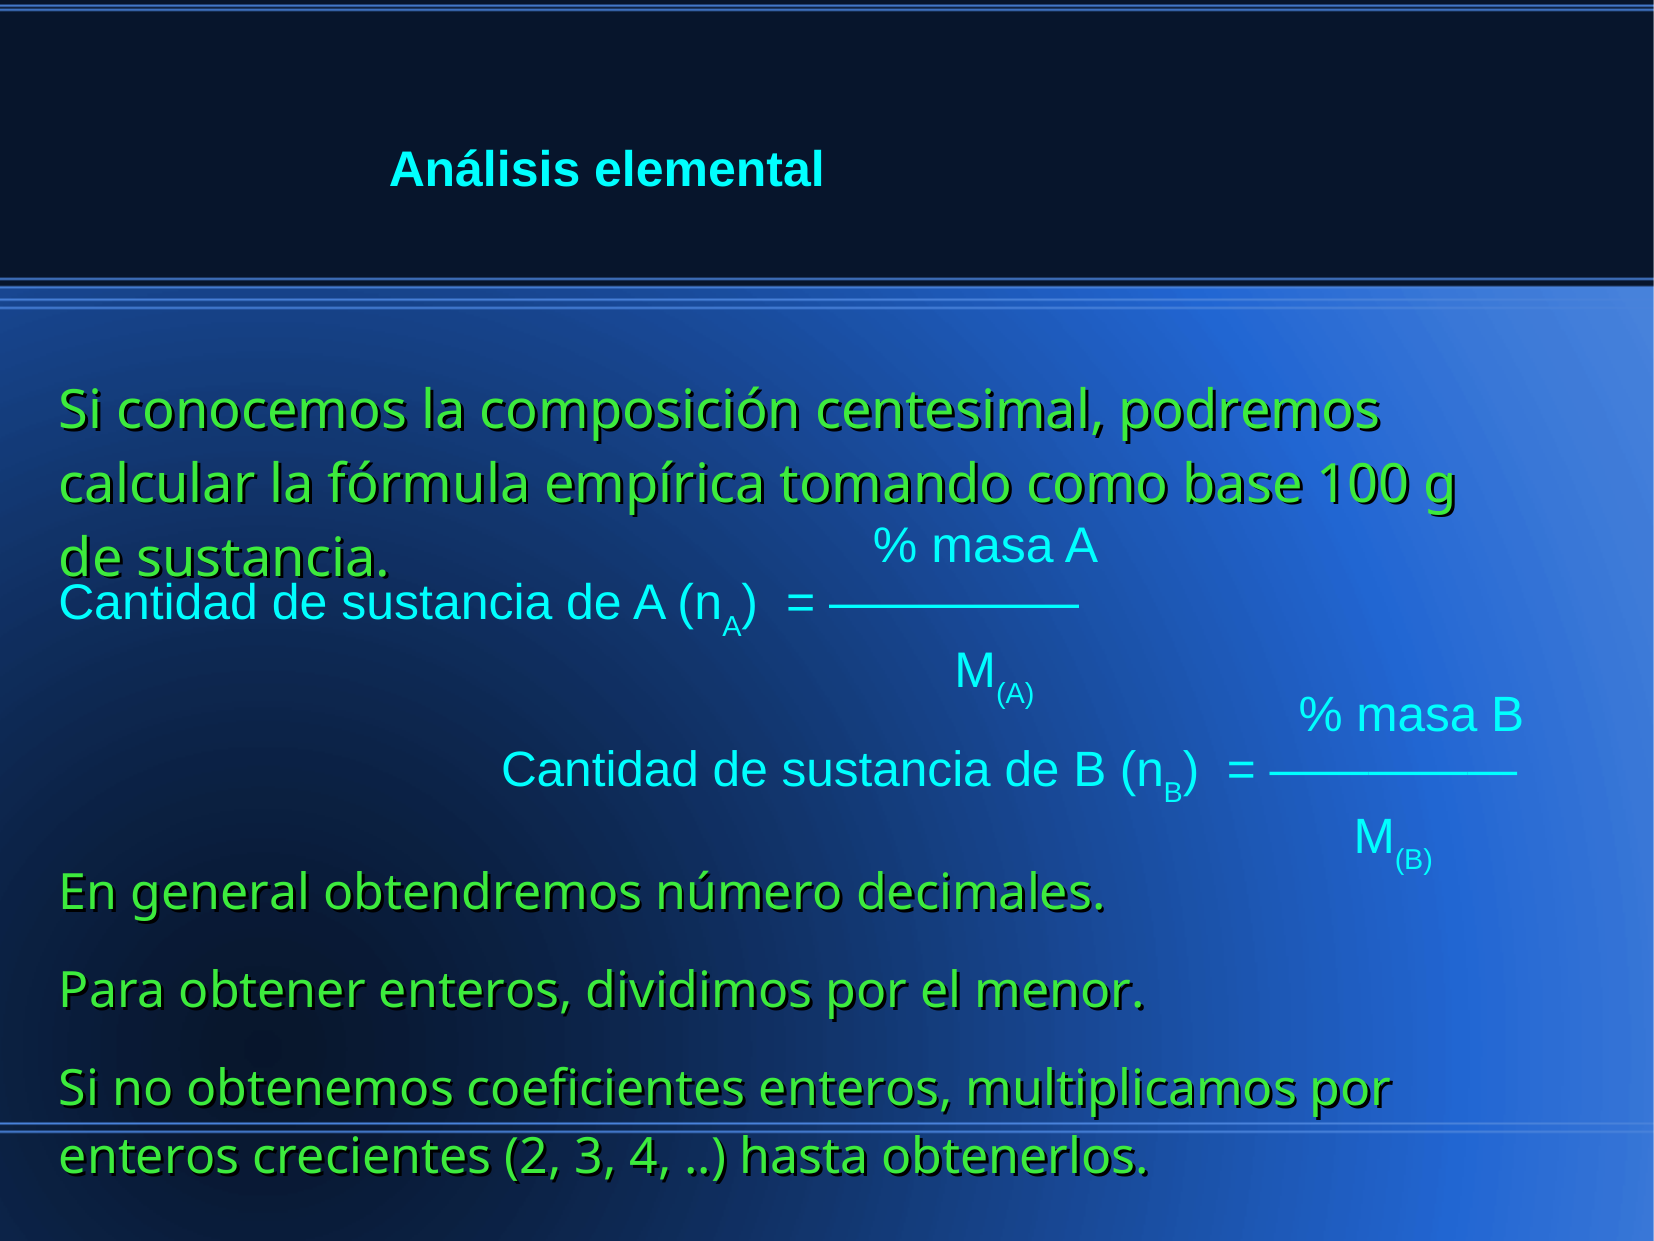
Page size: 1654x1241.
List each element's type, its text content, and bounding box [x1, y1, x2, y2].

text_box % masa A Cantidad de sustancia de A (nA) = ————— M(A) [29, 501, 1168, 741]
text_box Si conocemos la composición centesimal, podremos calcular la fórmula empírica tomando como base 100 g de sustancia. [59, 370, 1506, 561]
title Análisis elemental [32, 118, 1182, 220]
picture [0, 0, 1654, 1241]
text_box En general obtendremos número decimales. Para obtener enteros, dividimos por el menor. Si no obtenemos coeficientes enteros, multiplicamos por enteros crecientes (2, 3, 4, ..) hasta obtenerlos. [59, 856, 1506, 1170]
list % masa B Cantidad de sustancia de B (nB) = ————— M(B) [472, 679, 1565, 886]
